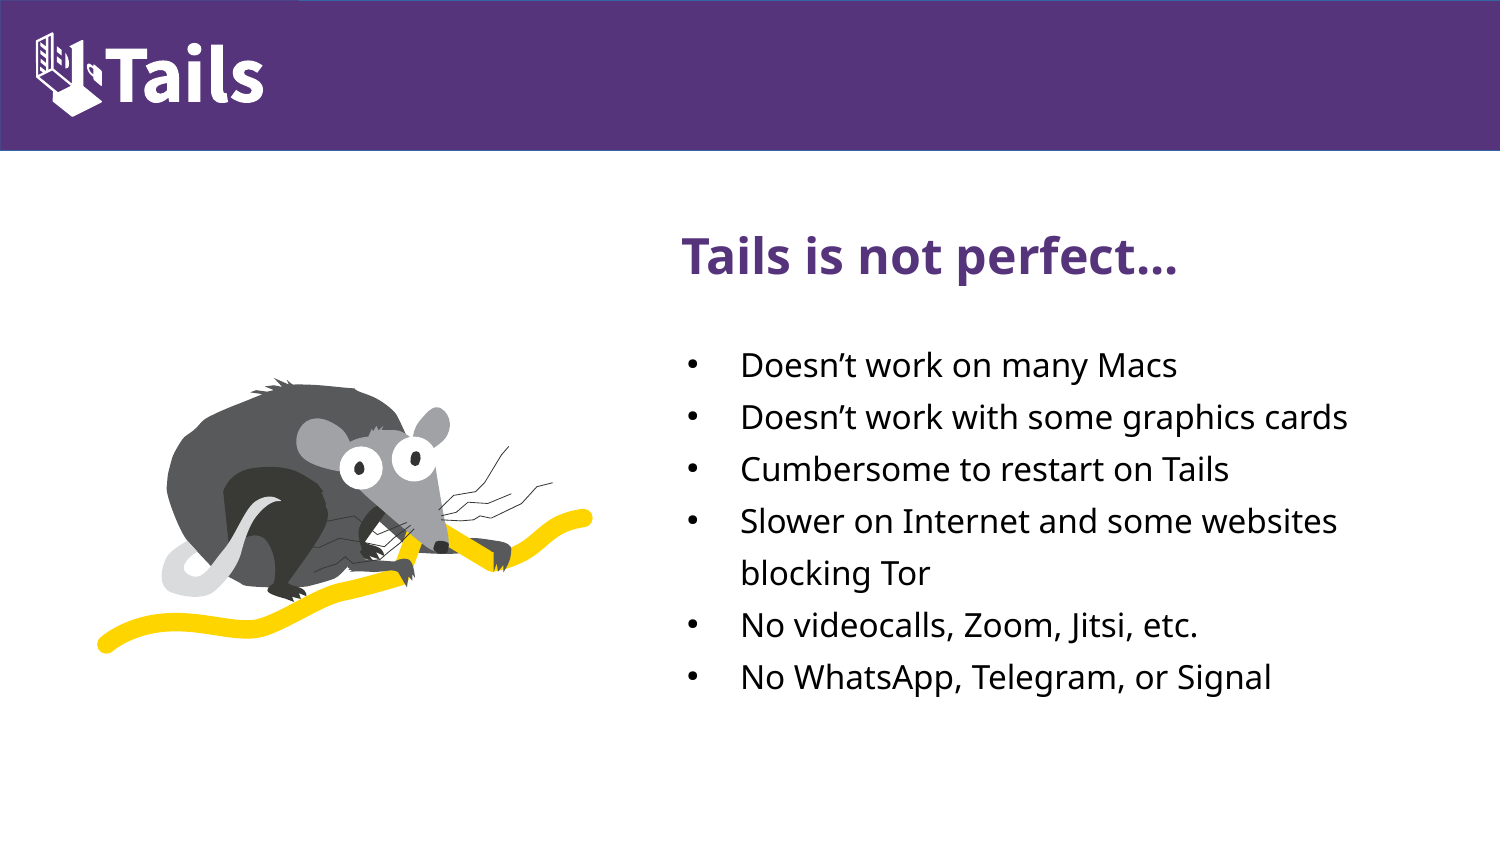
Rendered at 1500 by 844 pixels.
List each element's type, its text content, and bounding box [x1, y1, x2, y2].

list Doesn’t work on many Macs Doesn’t work with some graphics cards Cumbersome to restart on Tails Slower on Internet and some websites blocking Tor No videocalls, Zoom, Jitsi, etc. No WhatsApp, Telegram, or Signal [669, 335, 1463, 788]
title Tails is not perfect... [680, 197, 1426, 314]
picture [92, 363, 597, 658]
